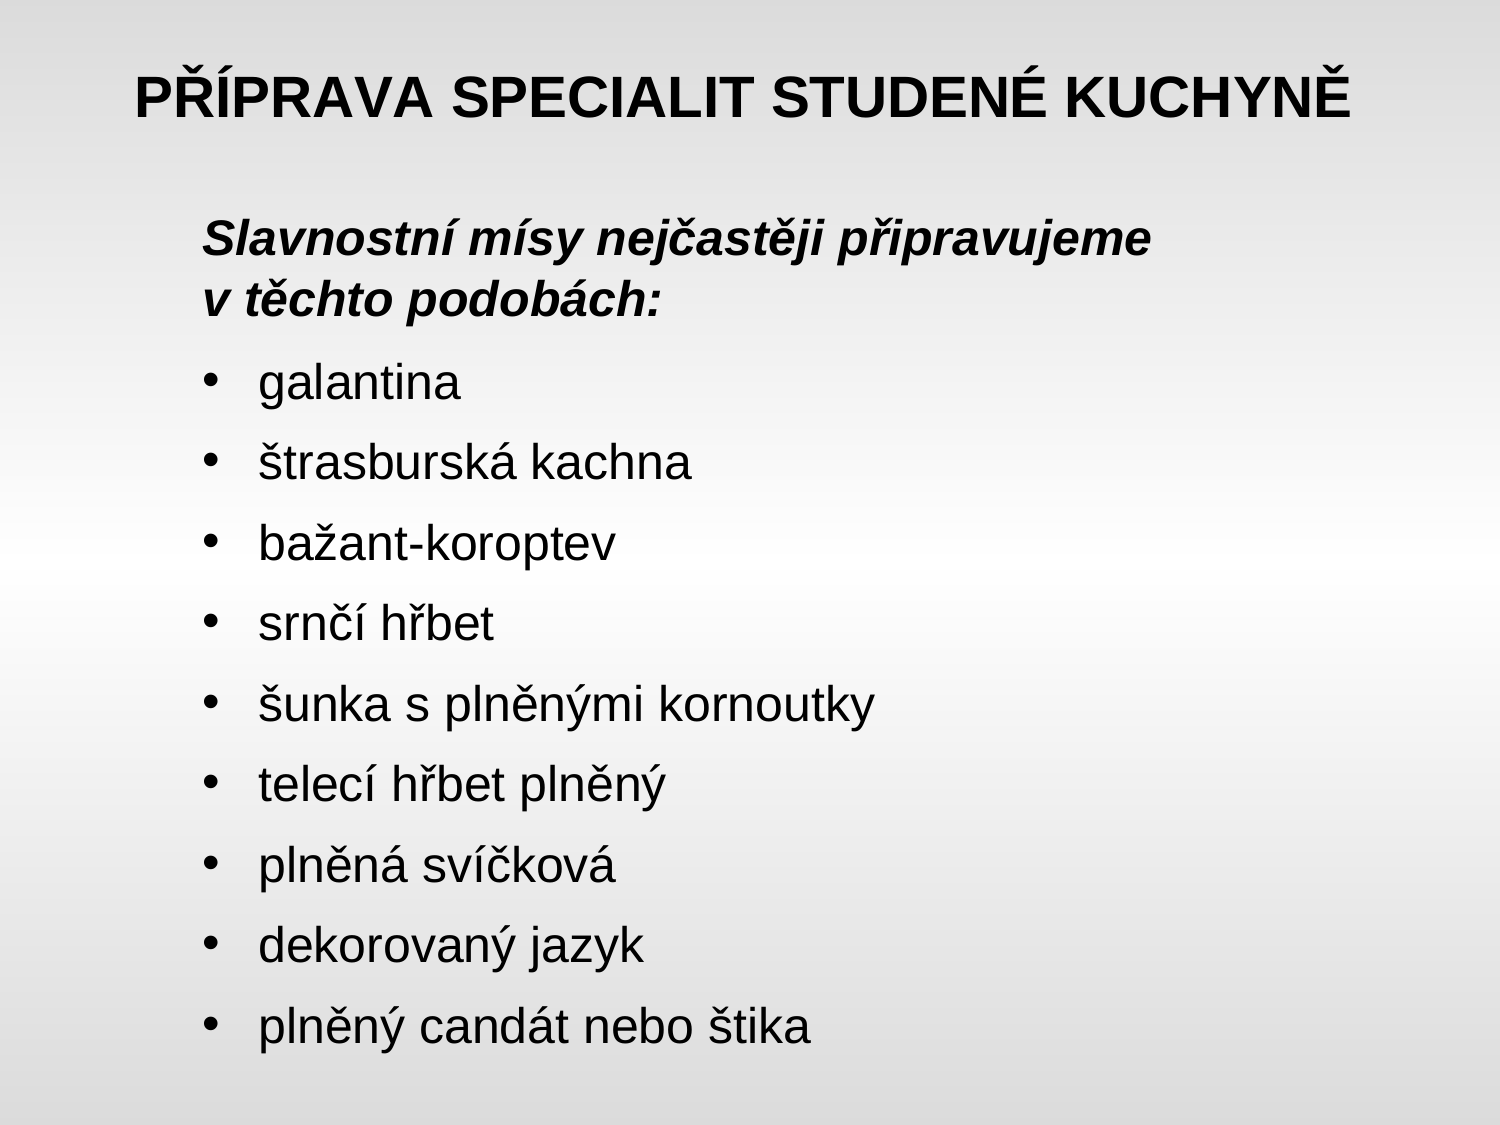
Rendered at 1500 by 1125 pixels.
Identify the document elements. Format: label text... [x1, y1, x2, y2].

title PŘÍPRAVA SPECIALIT STUDENÉ KUCHYNĚ [62, 49, 1426, 138]
list Slavnostní mísy nejčastěji připravujeme v těchto podobách: galantina štrasburská kachna bažant-koroptev srnčí hřbet šunka s plněnými kornoutky telecí hřbet plněný plněná svíčková dekorovaný jazyk plněný candát nebo štika [187, 137, 1450, 1101]
